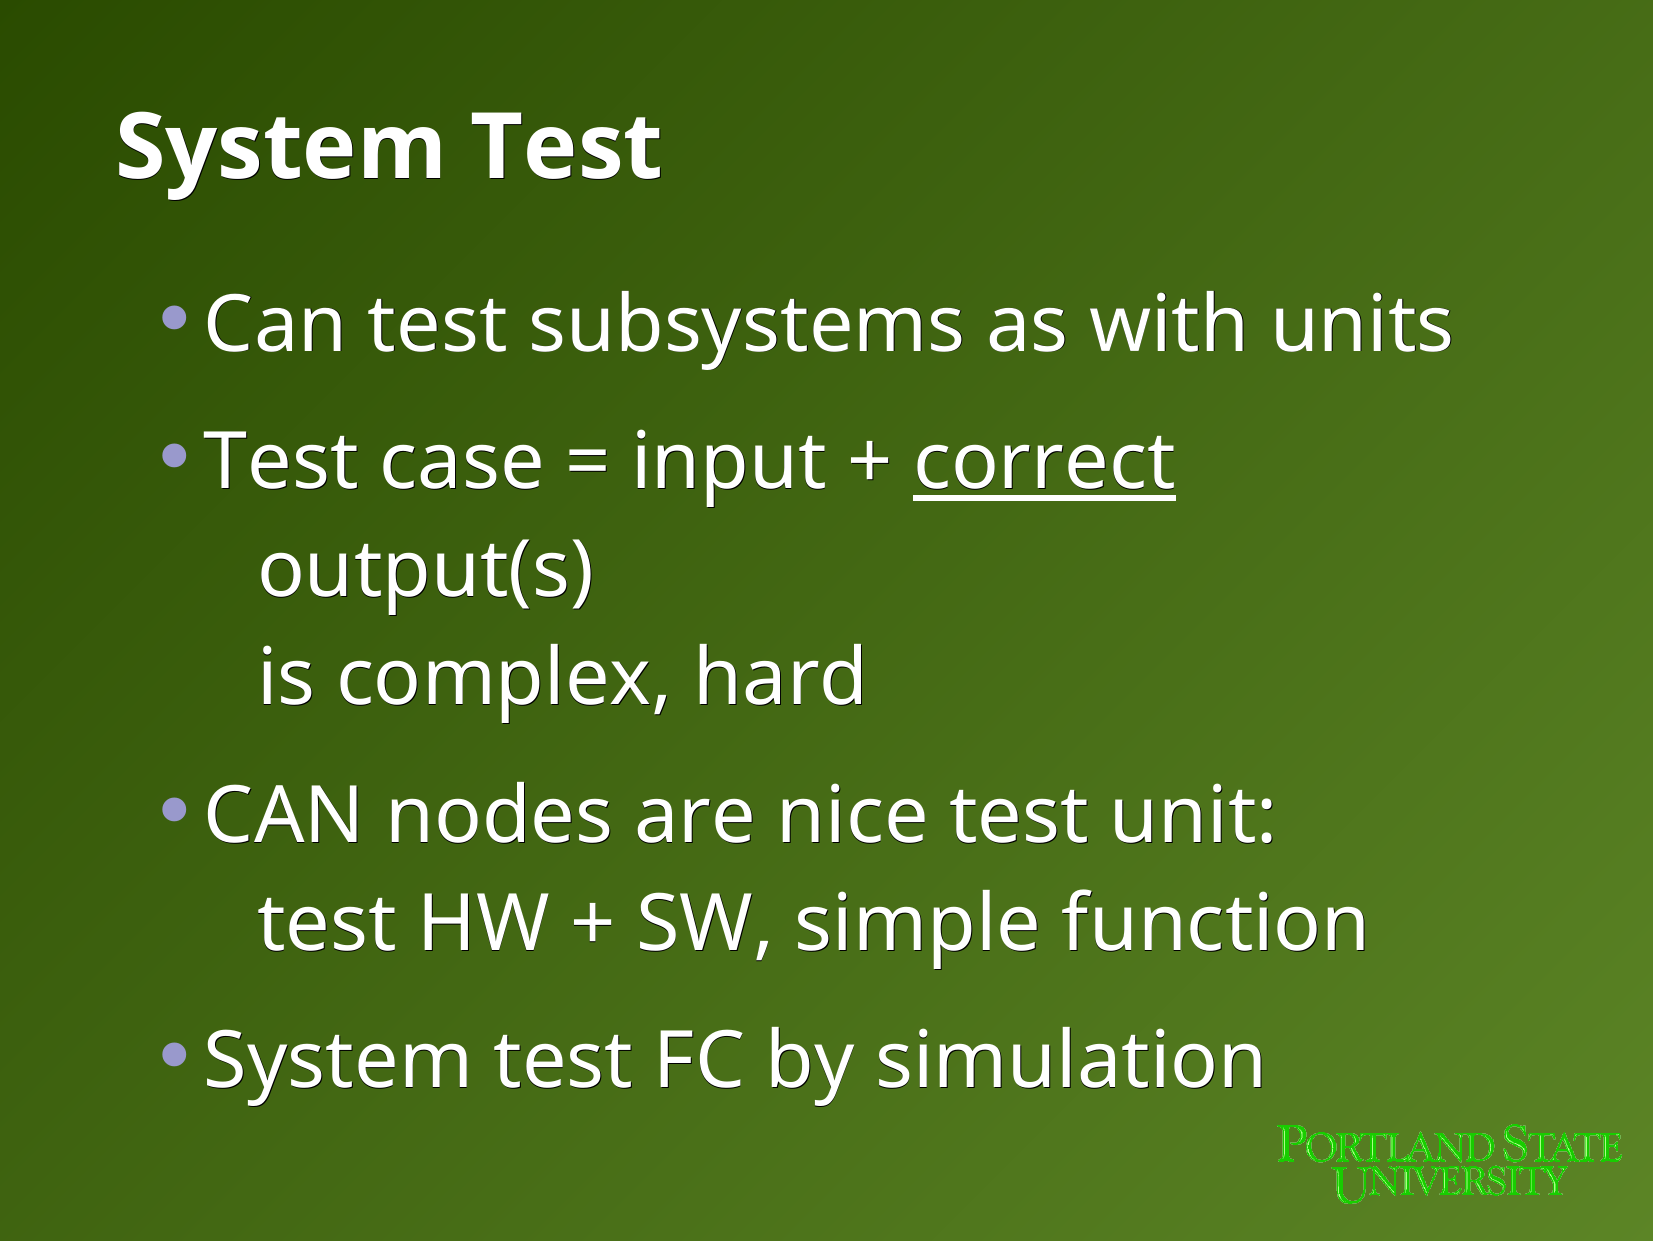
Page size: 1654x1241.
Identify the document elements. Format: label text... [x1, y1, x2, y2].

title System Test [115, 86, 1527, 200]
picture [1277, 1124, 1622, 1204]
list Can test subsystems as with units Test case = input + correct output(s) is complex, hard CAN nodes are nice test unit: test HW + SW, simple function System test FC by simulation [115, 266, 1527, 1049]
